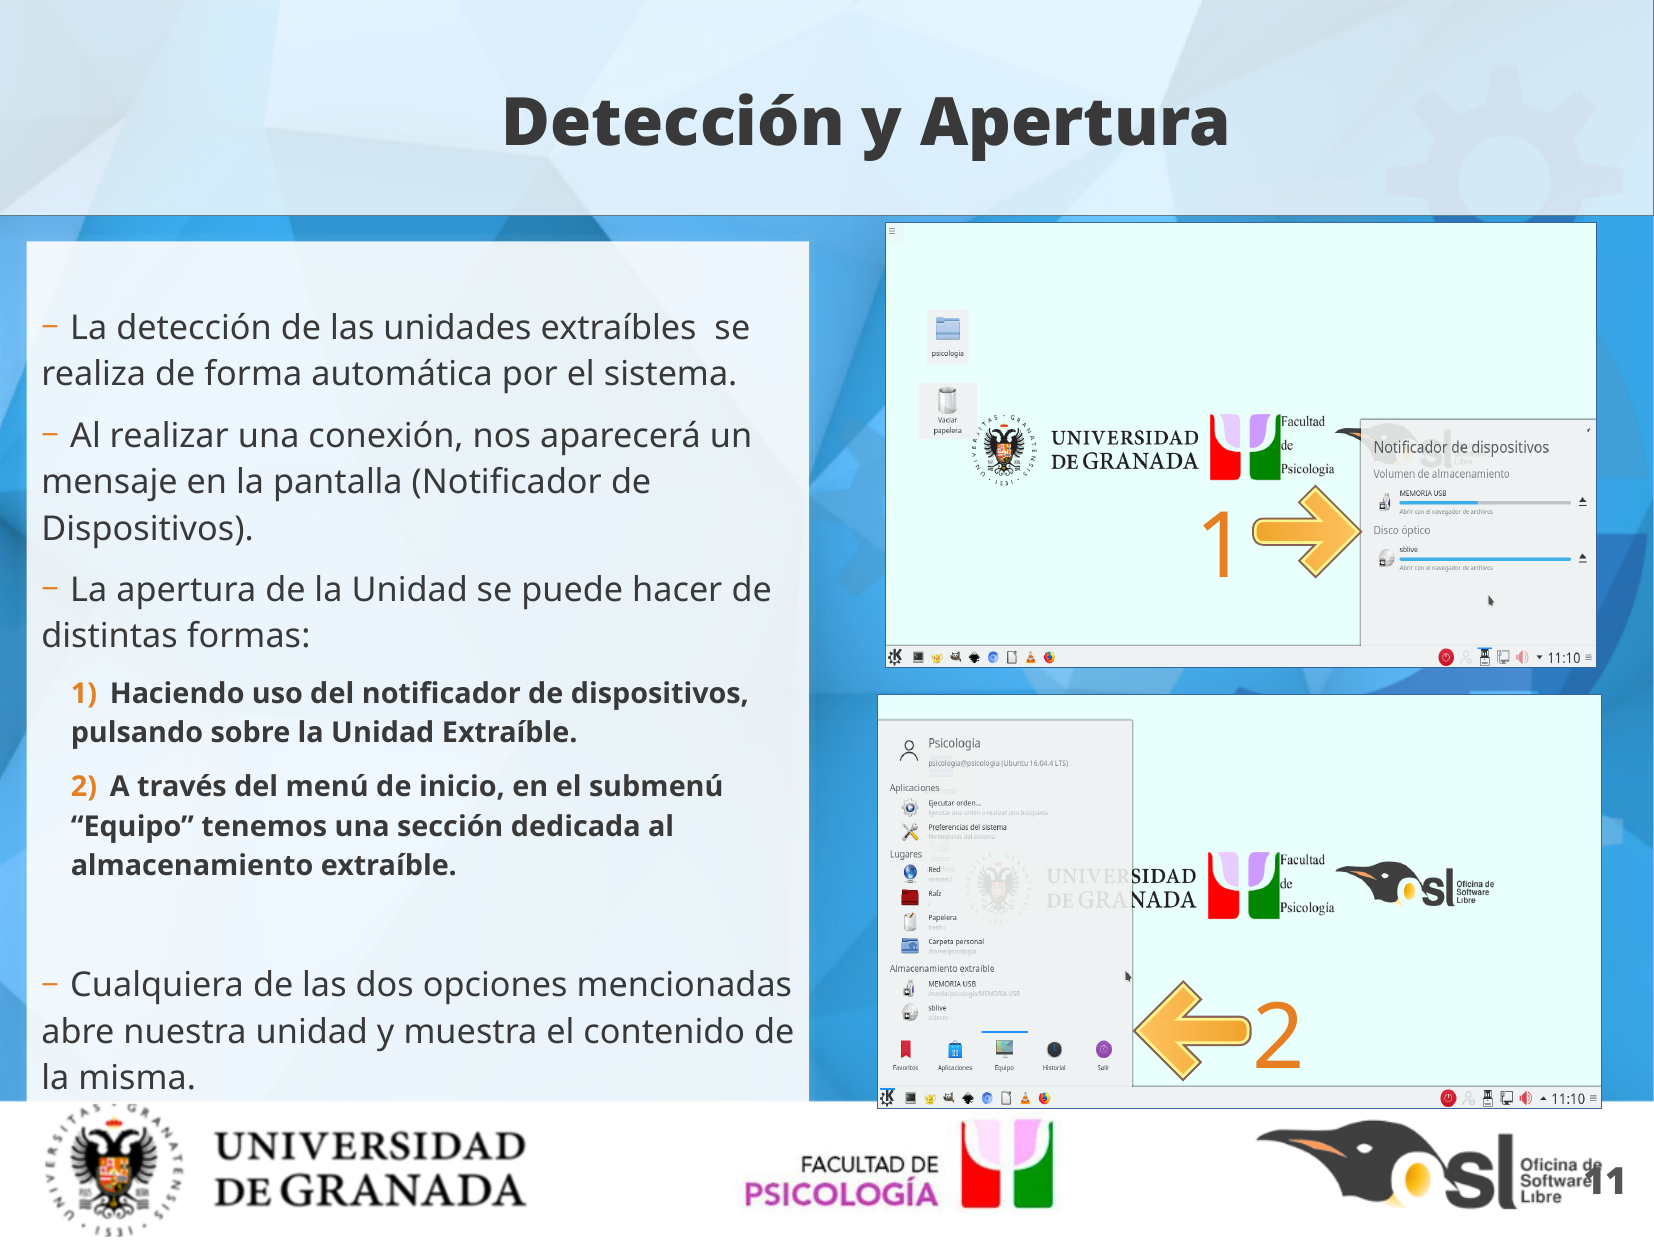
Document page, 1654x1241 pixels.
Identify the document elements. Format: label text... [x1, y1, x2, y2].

title Detección y Apertura [26, 31, 1634, 208]
text_box 2 [1237, 963, 1330, 1086]
list La detección de las unidades extraíbles se realiza de forma automática por el sistema. Al realizar una conexión, nos aparecerá un mensaje en la pantalla (Notificador de Dispositivos). La apertura de la Unidad se puede hacer de distintas formas: Haciendo uso del notificador de dispositivos, pulsando sobre la Unidad Extraíble. A través del menú de inicio, en el submenú “Equipo” tenemos una sección dedicada al almacenamiento extraíble. Cualquiera de las dos opciones mencionadas abre nuestra unidad y muestra el contenido de la misma. [26, 241, 810, 1105]
text_box 1 [1180, 472, 1273, 594]
picture [0, 216, 1654, 1241]
